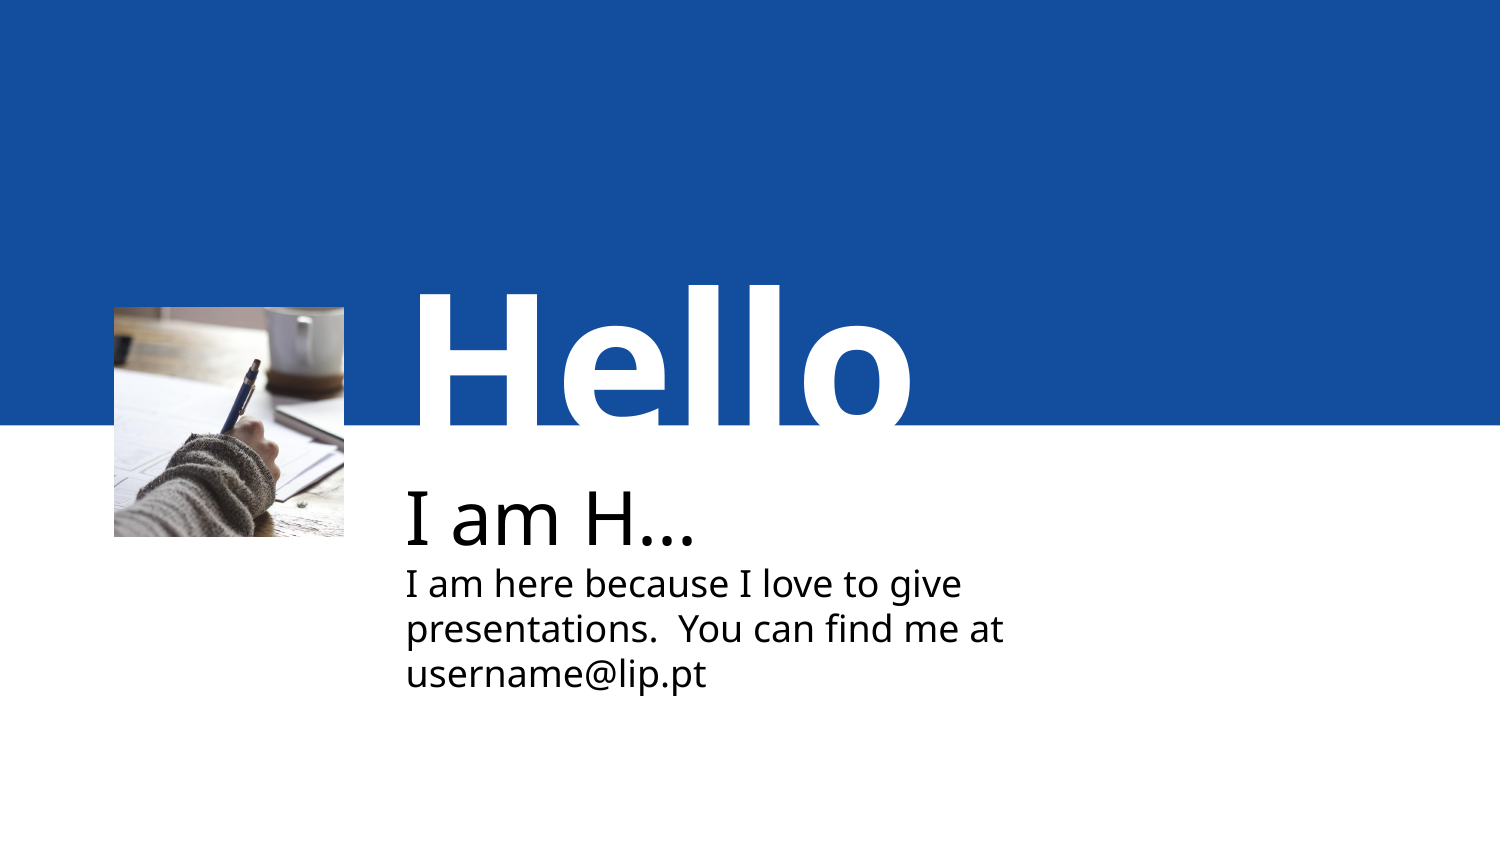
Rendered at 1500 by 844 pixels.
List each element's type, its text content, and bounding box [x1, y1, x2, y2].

picture [114, 307, 344, 537]
subtitle I am H... I am here because I love to give presentations. You can find me at username@lip.pt [390, 455, 1151, 824]
title Hello! [387, 222, 989, 413]
